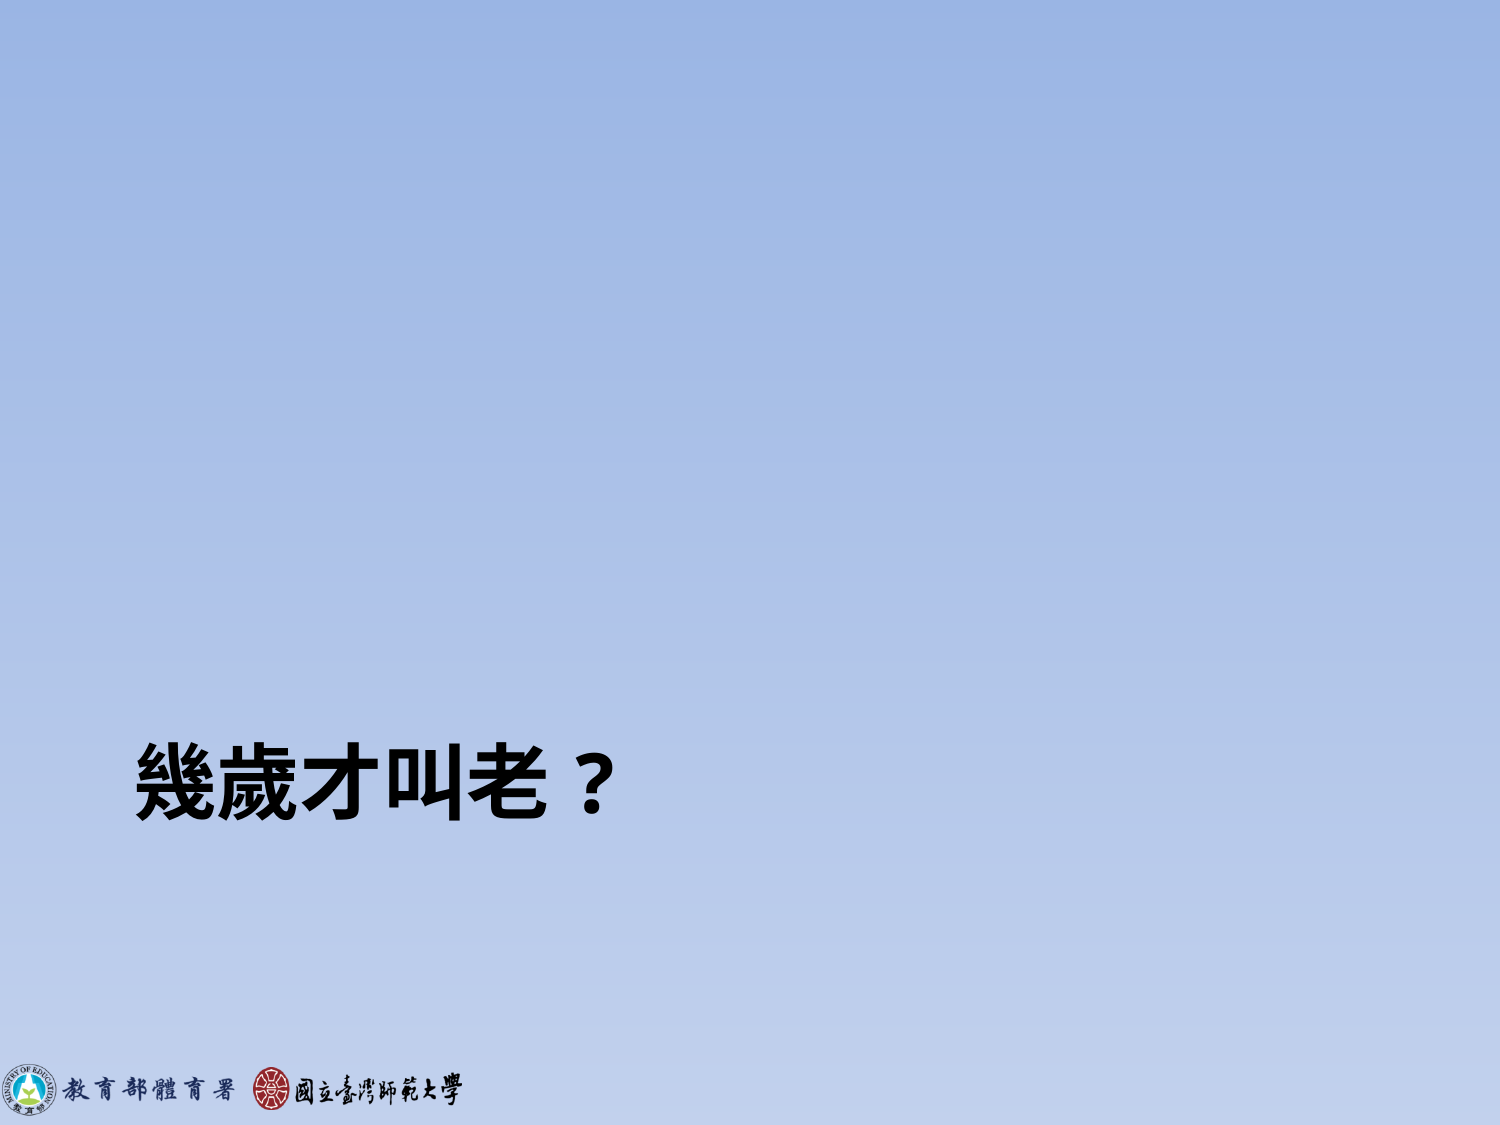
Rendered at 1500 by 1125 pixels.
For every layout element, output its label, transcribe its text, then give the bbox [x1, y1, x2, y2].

title 幾歲才叫老? [118, 722, 1394, 947]
